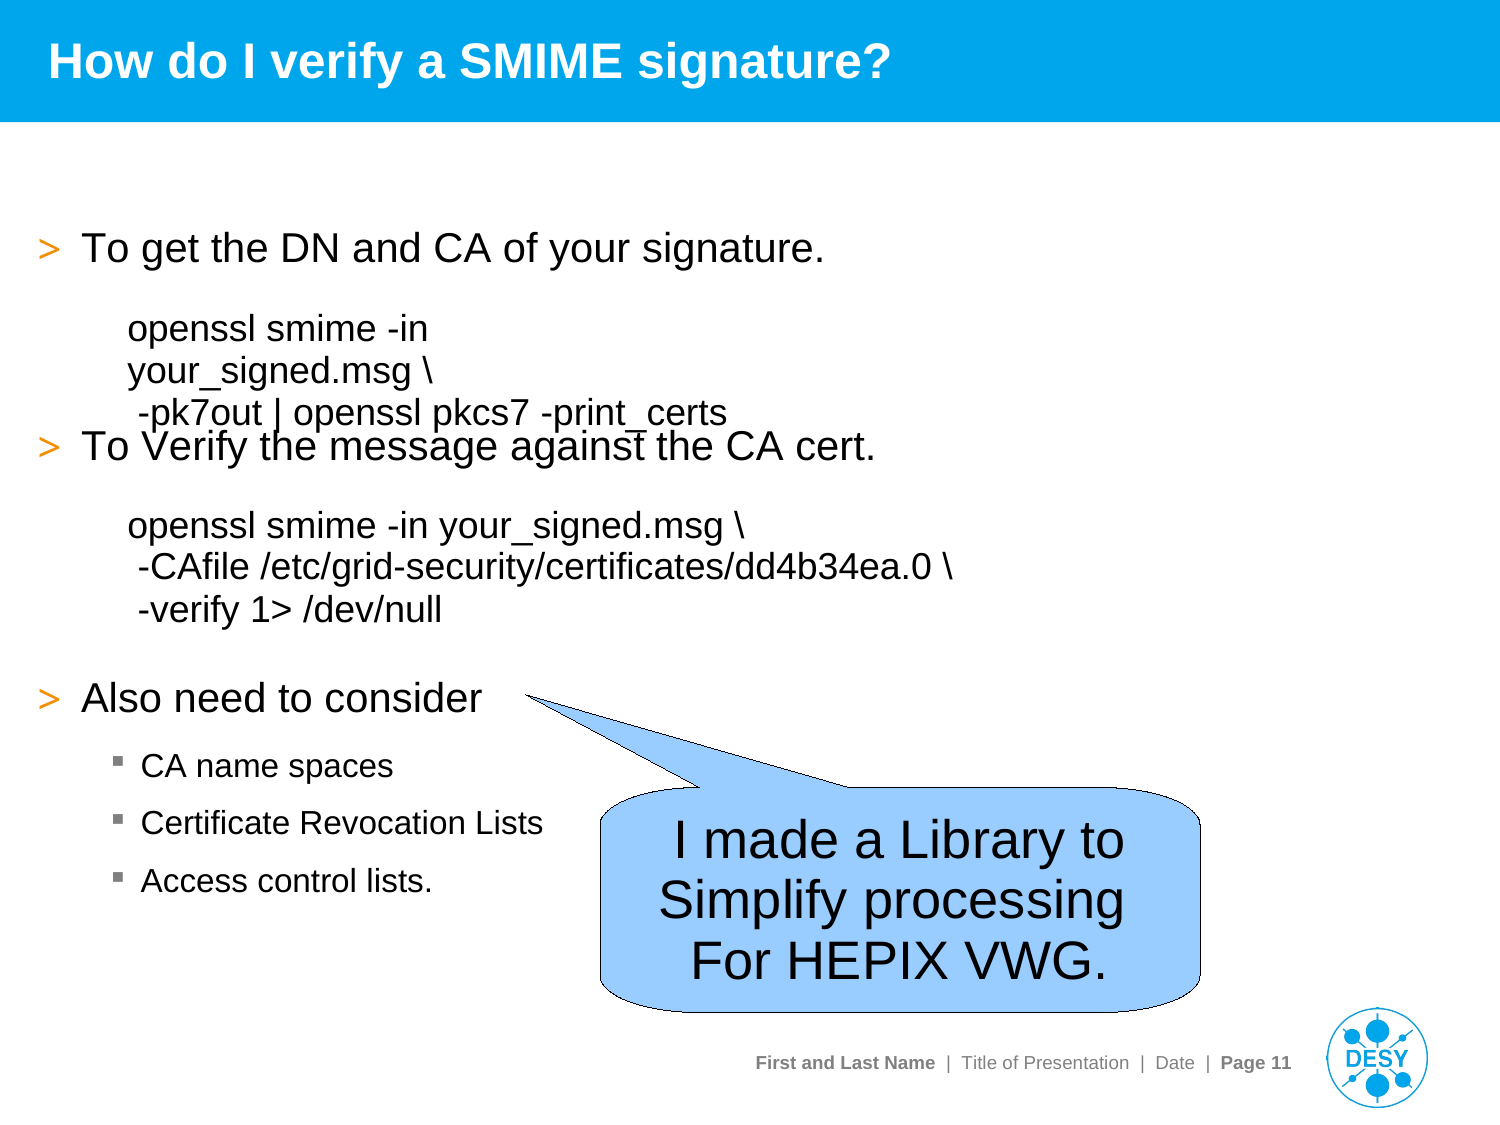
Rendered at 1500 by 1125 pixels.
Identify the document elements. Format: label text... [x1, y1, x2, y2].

text_box openssl smime -in your_signed.msg \ -CAfile /etc/grid-security/certificates/dd4b34ea.0 \ -verify 1> /dev/null [112, 496, 1126, 638]
picture [1326, 1007, 1428, 1108]
text_box I made a Library to Simplify processing For HEPIX VWG. [525, 694, 1201, 1013]
text_box openssl smime -in your_signed.msg \ -pk7out | openssl pkcs7 -print_certs [112, 328, 760, 399]
list To get the DN and CA of your signature. [37, 224, 1463, 328]
list To Verify the message against the CA cert. [37, 422, 1436, 526]
title How do I verify a SMIME signature? [47, 24, 1446, 99]
list Also need to consider CA name spaces Certificate Revocation Lists Access control lists. [37, 674, 1436, 901]
